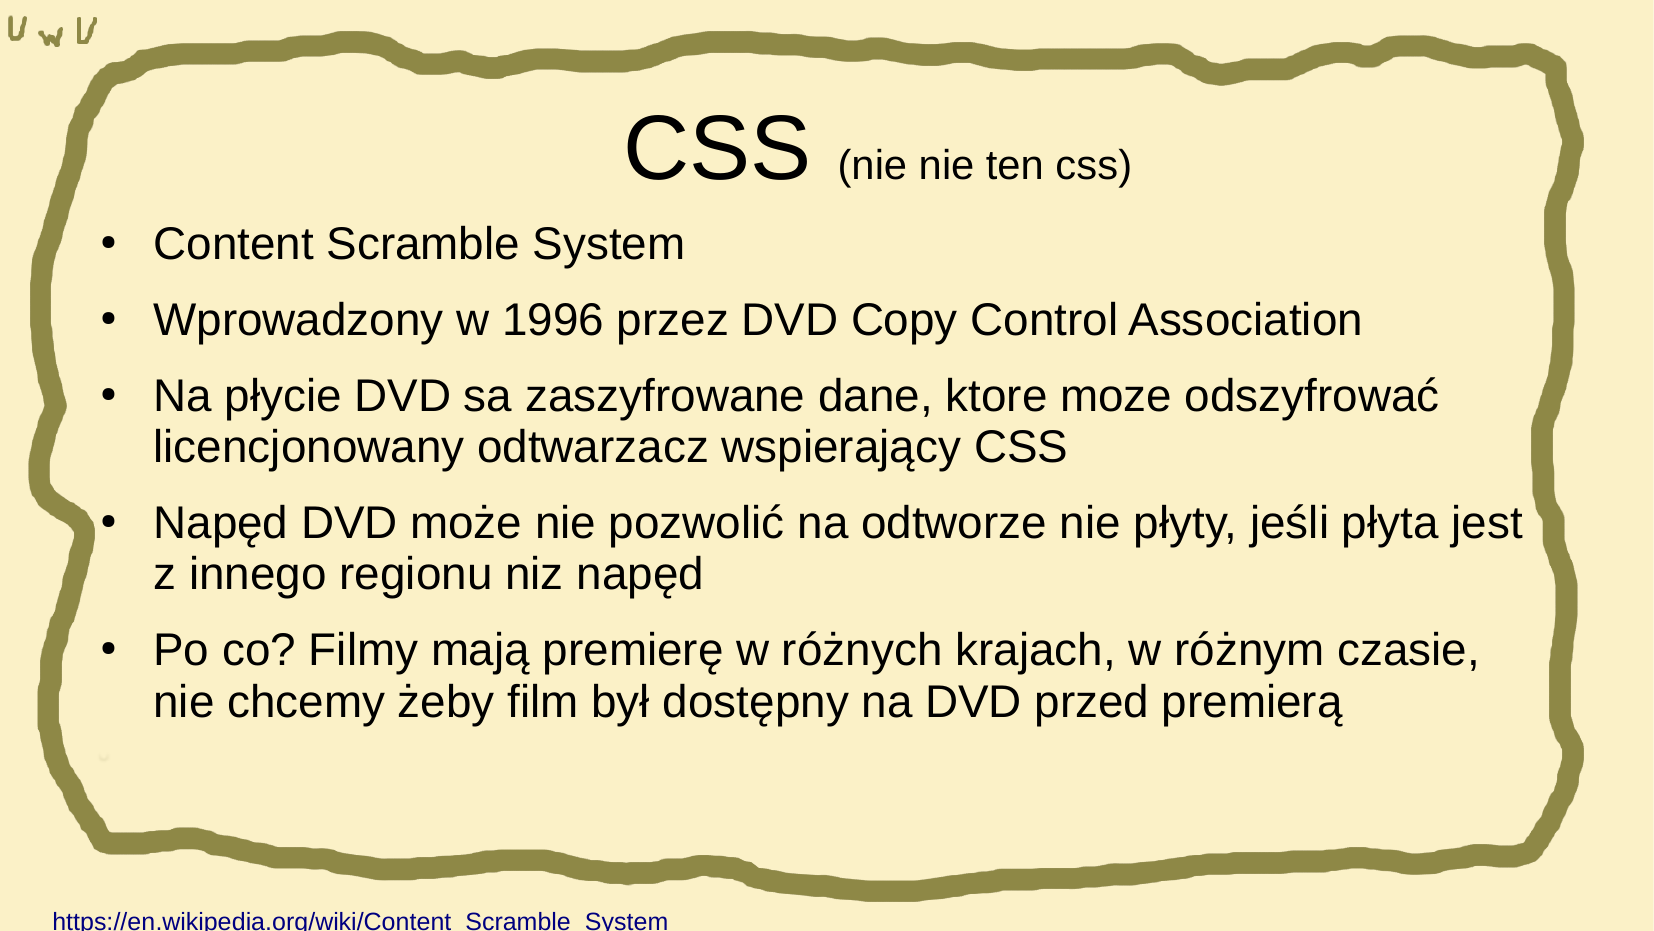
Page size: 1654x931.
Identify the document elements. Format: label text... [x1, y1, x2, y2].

list Content Scramble System Wprowadzony w 1996 przez DVD Copy Control Association Na płycie DVD sa zaszyfrowane dane, ktore moze odszyfrować licencjonowany odtwarzacz wspierający CSS Napęd DVD może nie pozwolić na odtworze nie płyty, jeśli płyta jest z innego regionu niz napęd Po co? Filmy mają premierę w różnych krajach, w różnym czasie, nie chcemy żeby film był dostępny na DVD przed premierą [82, 217, 1538, 758]
title CSS (nie nie ten css) [82, 69, 1571, 226]
picture [0, 0, 1654, 931]
text_box https://en.wikipedia.org/wiki/Content_Scramble_System [37, 900, 1051, 931]
